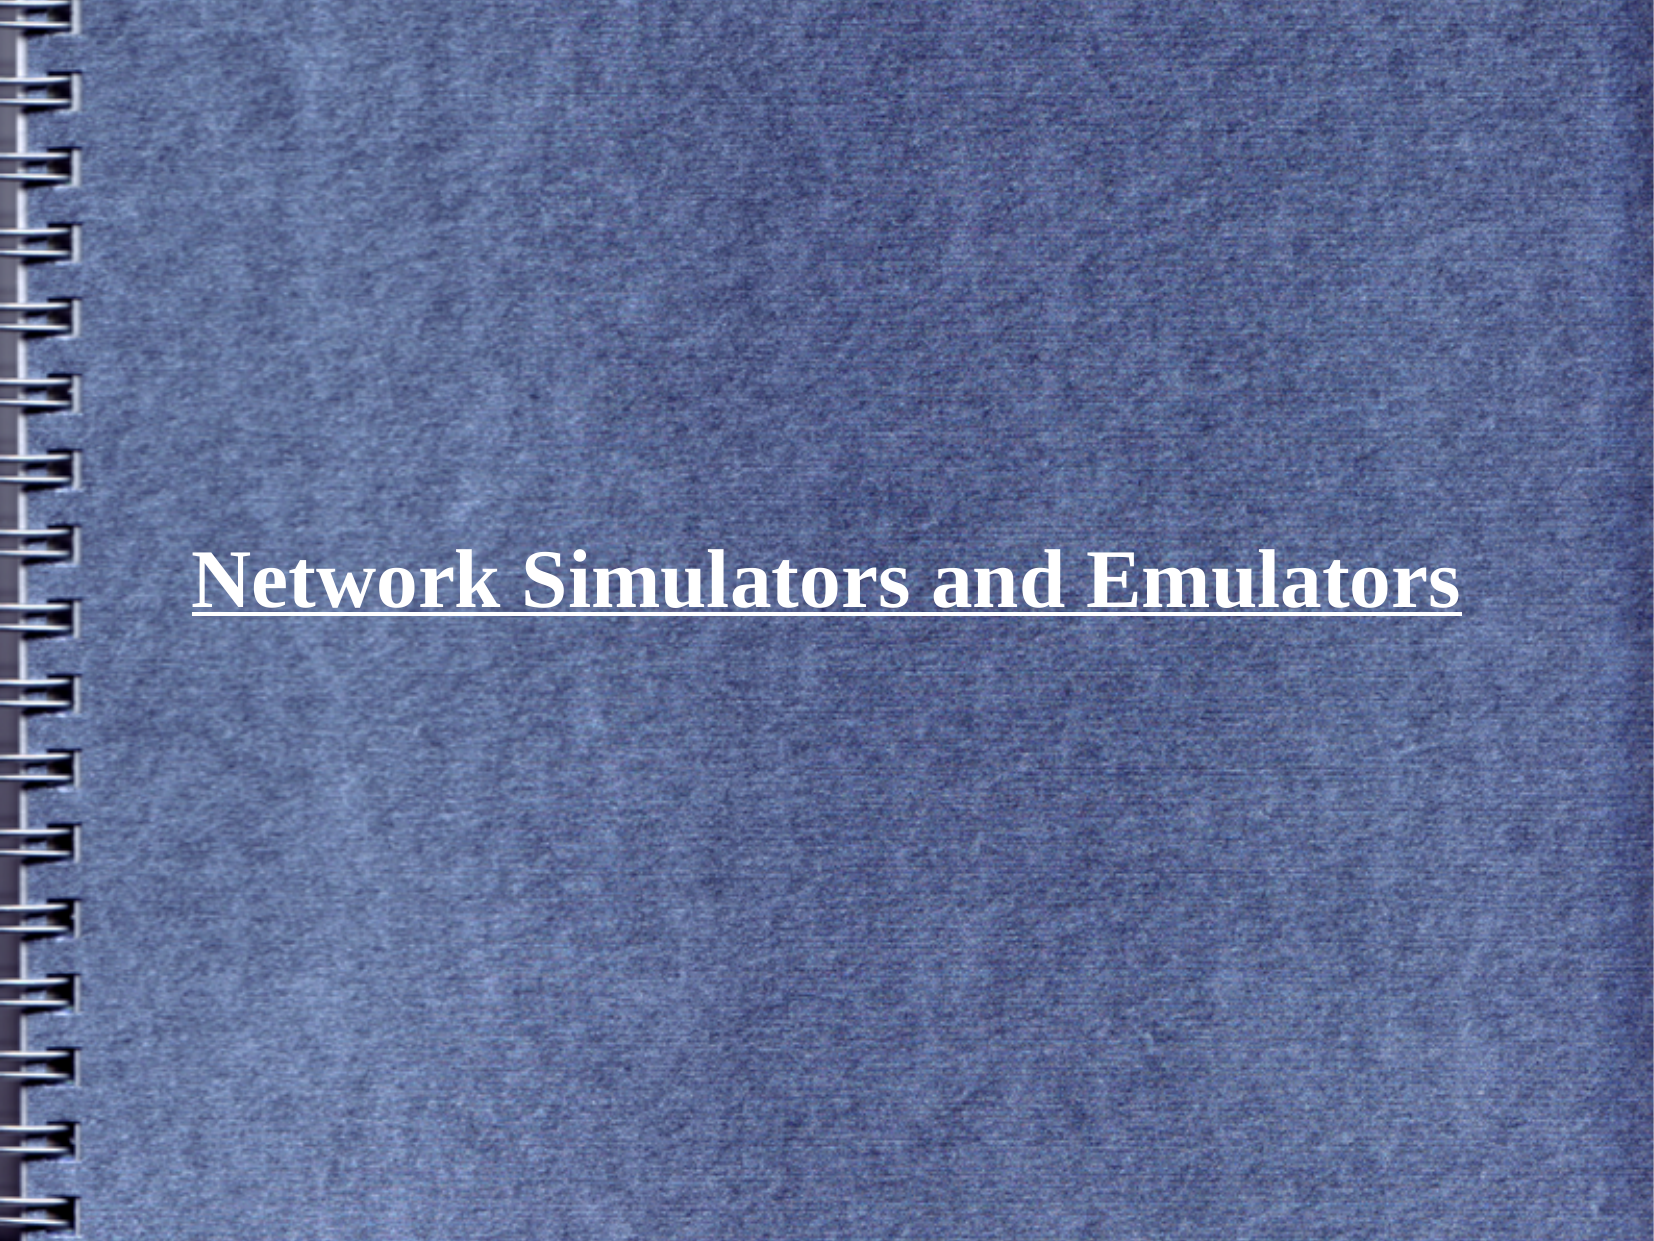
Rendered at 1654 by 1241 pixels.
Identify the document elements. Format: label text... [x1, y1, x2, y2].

picture [0, 0, 1654, 1241]
subtitle Network Simulators and Emulators [82, 56, 1571, 1102]
